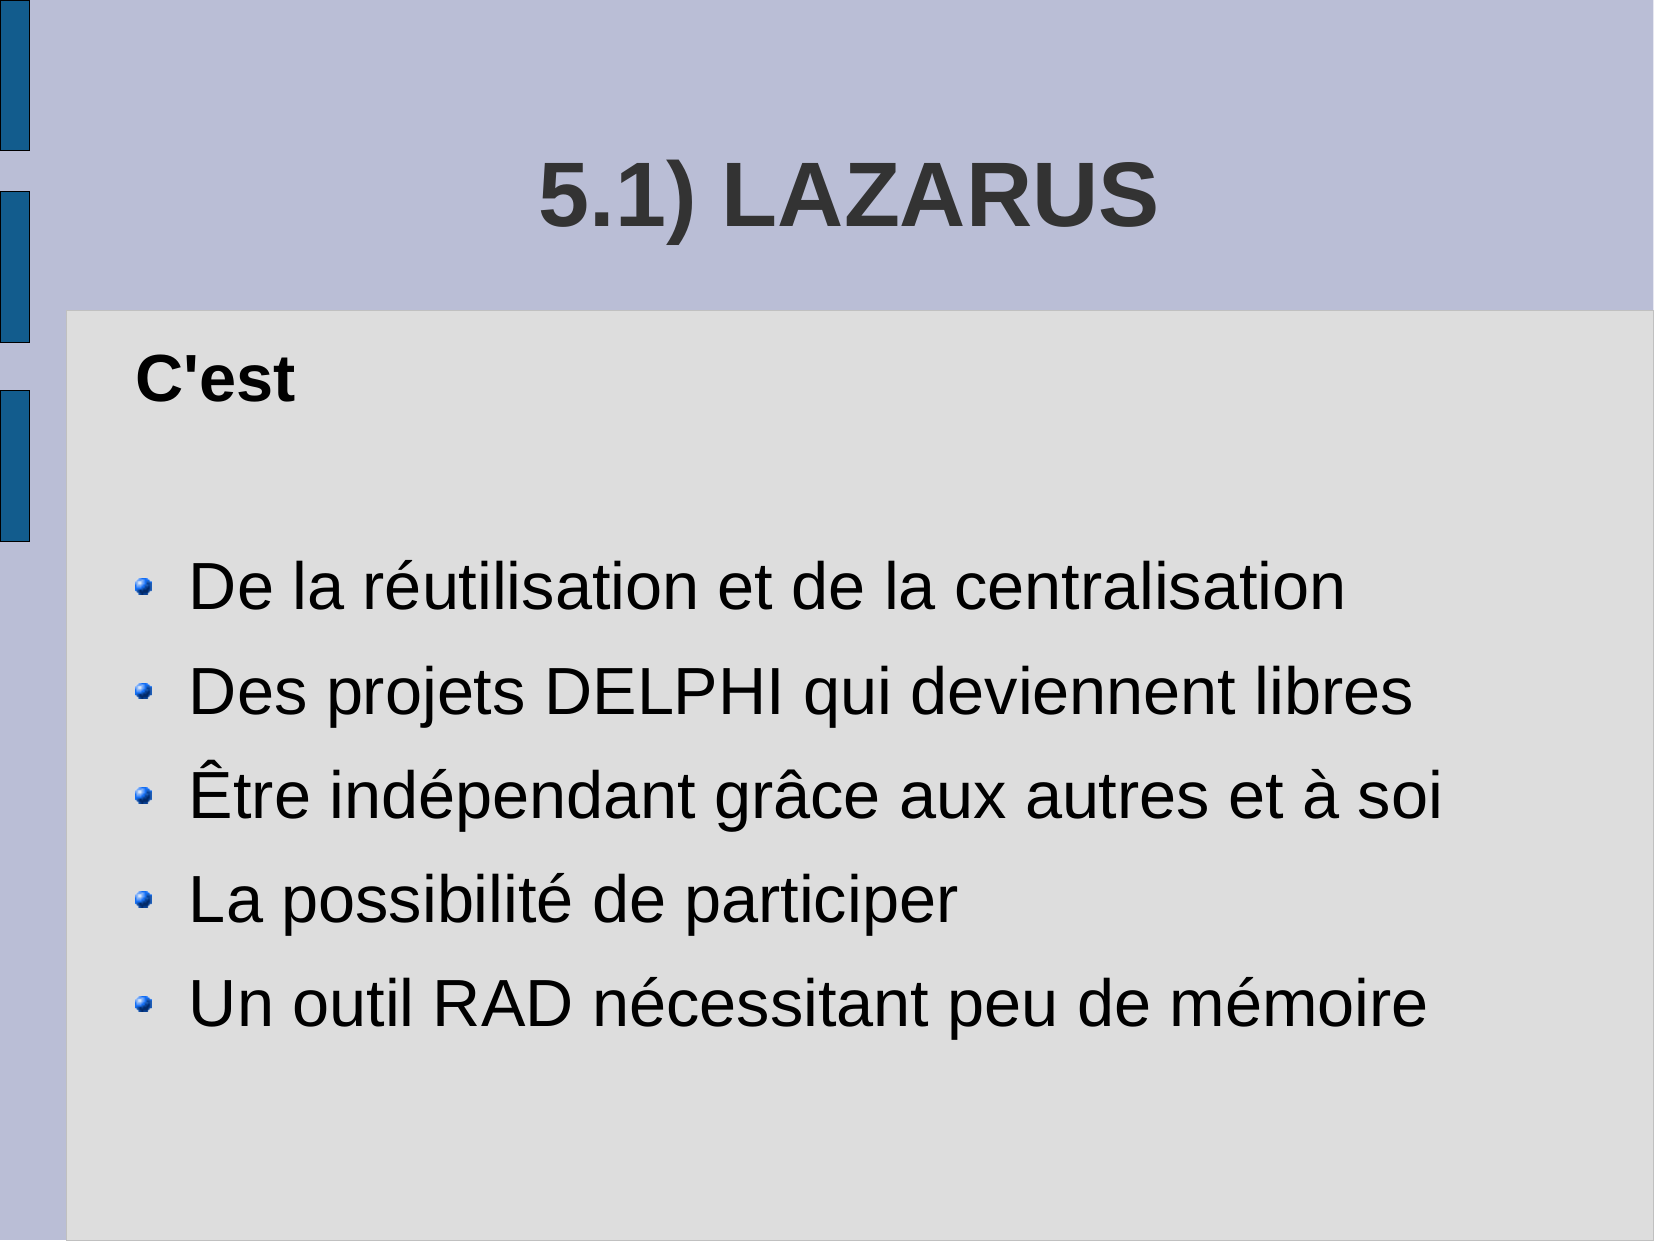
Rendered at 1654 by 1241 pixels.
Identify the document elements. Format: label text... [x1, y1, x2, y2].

list C'est De la réutilisation et de la centralisation Des projets DELPHI qui deviennent libres Être indépendant grâce aux autres et à soi La possibilité de participer Un outil RAD nécessitant peu de mémoire [118, 340, 1531, 1123]
title 5.1) LAZARUS [121, 91, 1534, 299]
